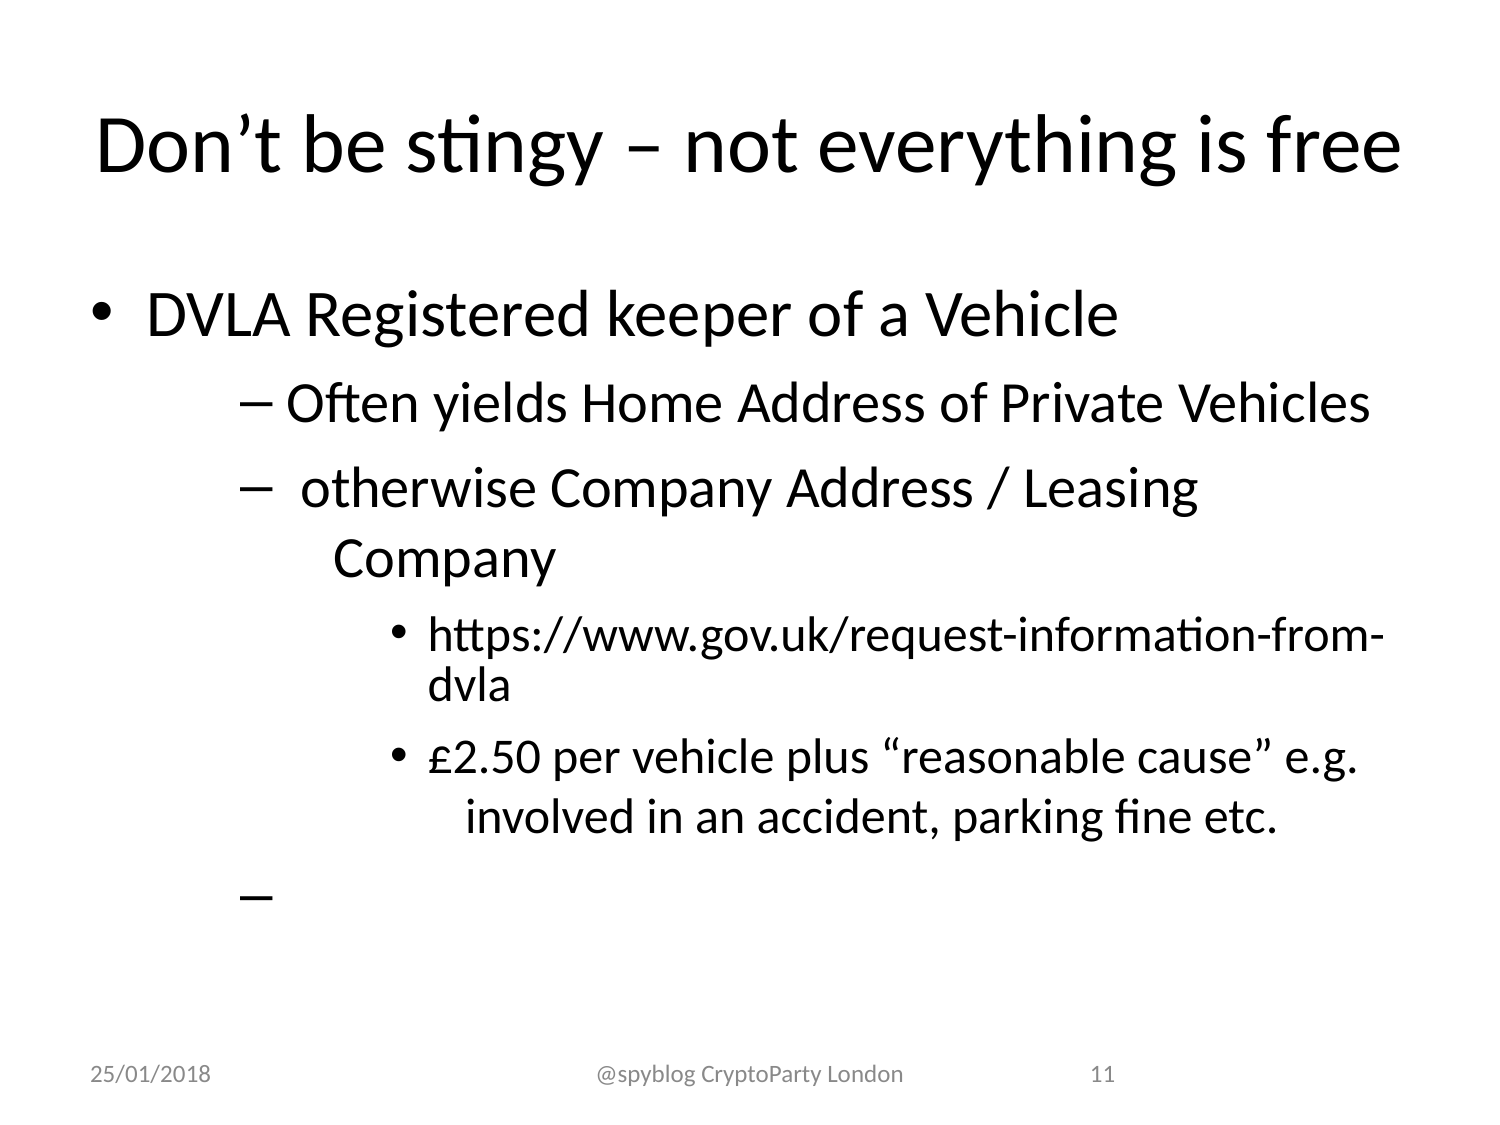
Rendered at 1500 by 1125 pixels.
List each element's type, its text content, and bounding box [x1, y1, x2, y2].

text_box 25/01/2018 [75, 1042, 426, 1103]
text_box @spyblog CryptoParty London [512, 1042, 988, 1103]
text_box ‹#› [1074, 1042, 1426, 1103]
list DVLA Registered keeper of a Vehicle Often yields Home Address of Private Vehicles otherwise Company Address / Leasing Company https://www.gov.uk/request-information-from-dvla £2.50 per vehicle plus “reasonable cause” e.g. involved in an accident, parking fine etc. [75, 262, 1426, 1005]
title Don’t be stingy – not everything is free [75, 45, 1426, 233]
